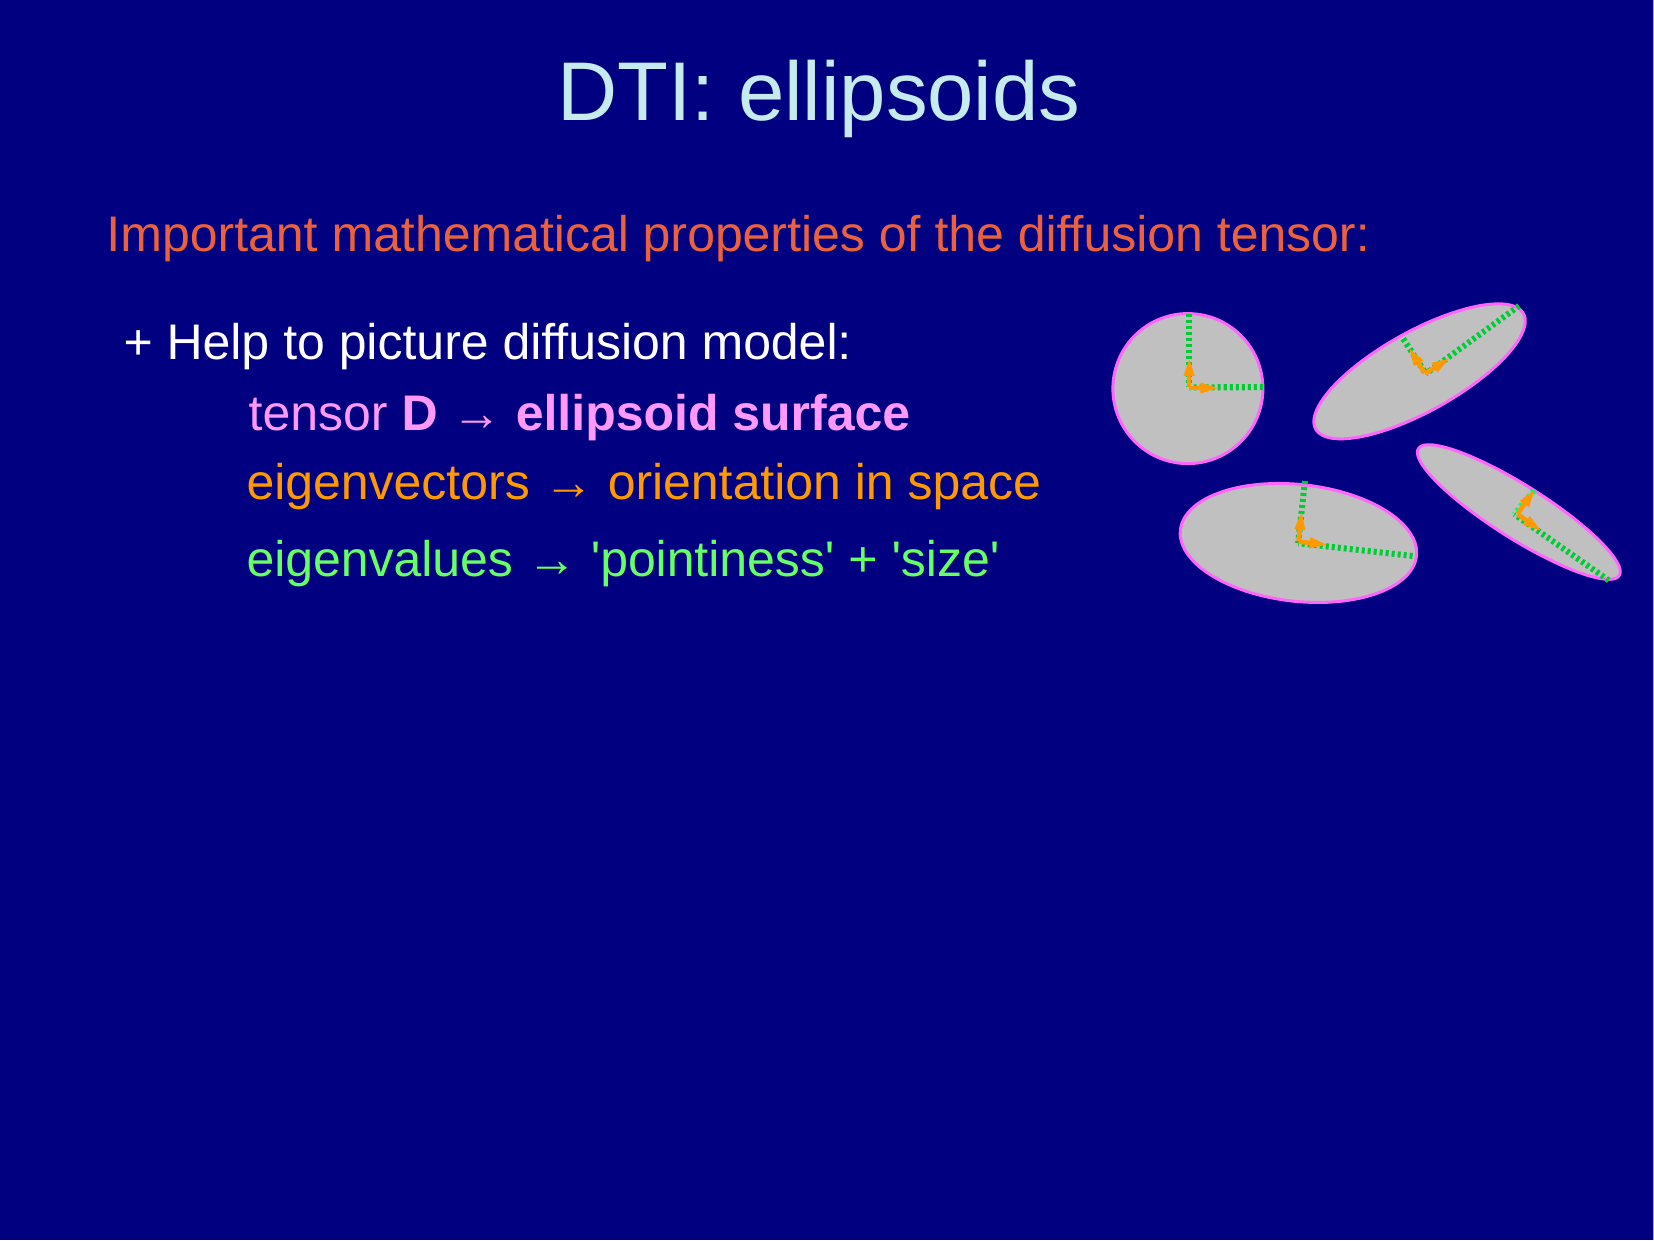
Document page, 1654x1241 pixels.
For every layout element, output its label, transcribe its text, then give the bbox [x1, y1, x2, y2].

title DTI: ellipsoids [0, 12, 1639, 163]
text_box [1417, 444, 1621, 580]
text_box [1180, 483, 1417, 603]
text_box eigenvectors → orientation in space [231, 441, 1169, 525]
text_box eigenvalues → 'pointiness' + 'size' [231, 518, 1119, 602]
text_box [1112, 313, 1263, 464]
text_box [1313, 303, 1526, 439]
text_box Important mathematical properties of the diffusion tensor: [91, 194, 1489, 278]
text_box + Help to picture diffusion model: tensor D → ellipsoid surface [108, 302, 1055, 459]
